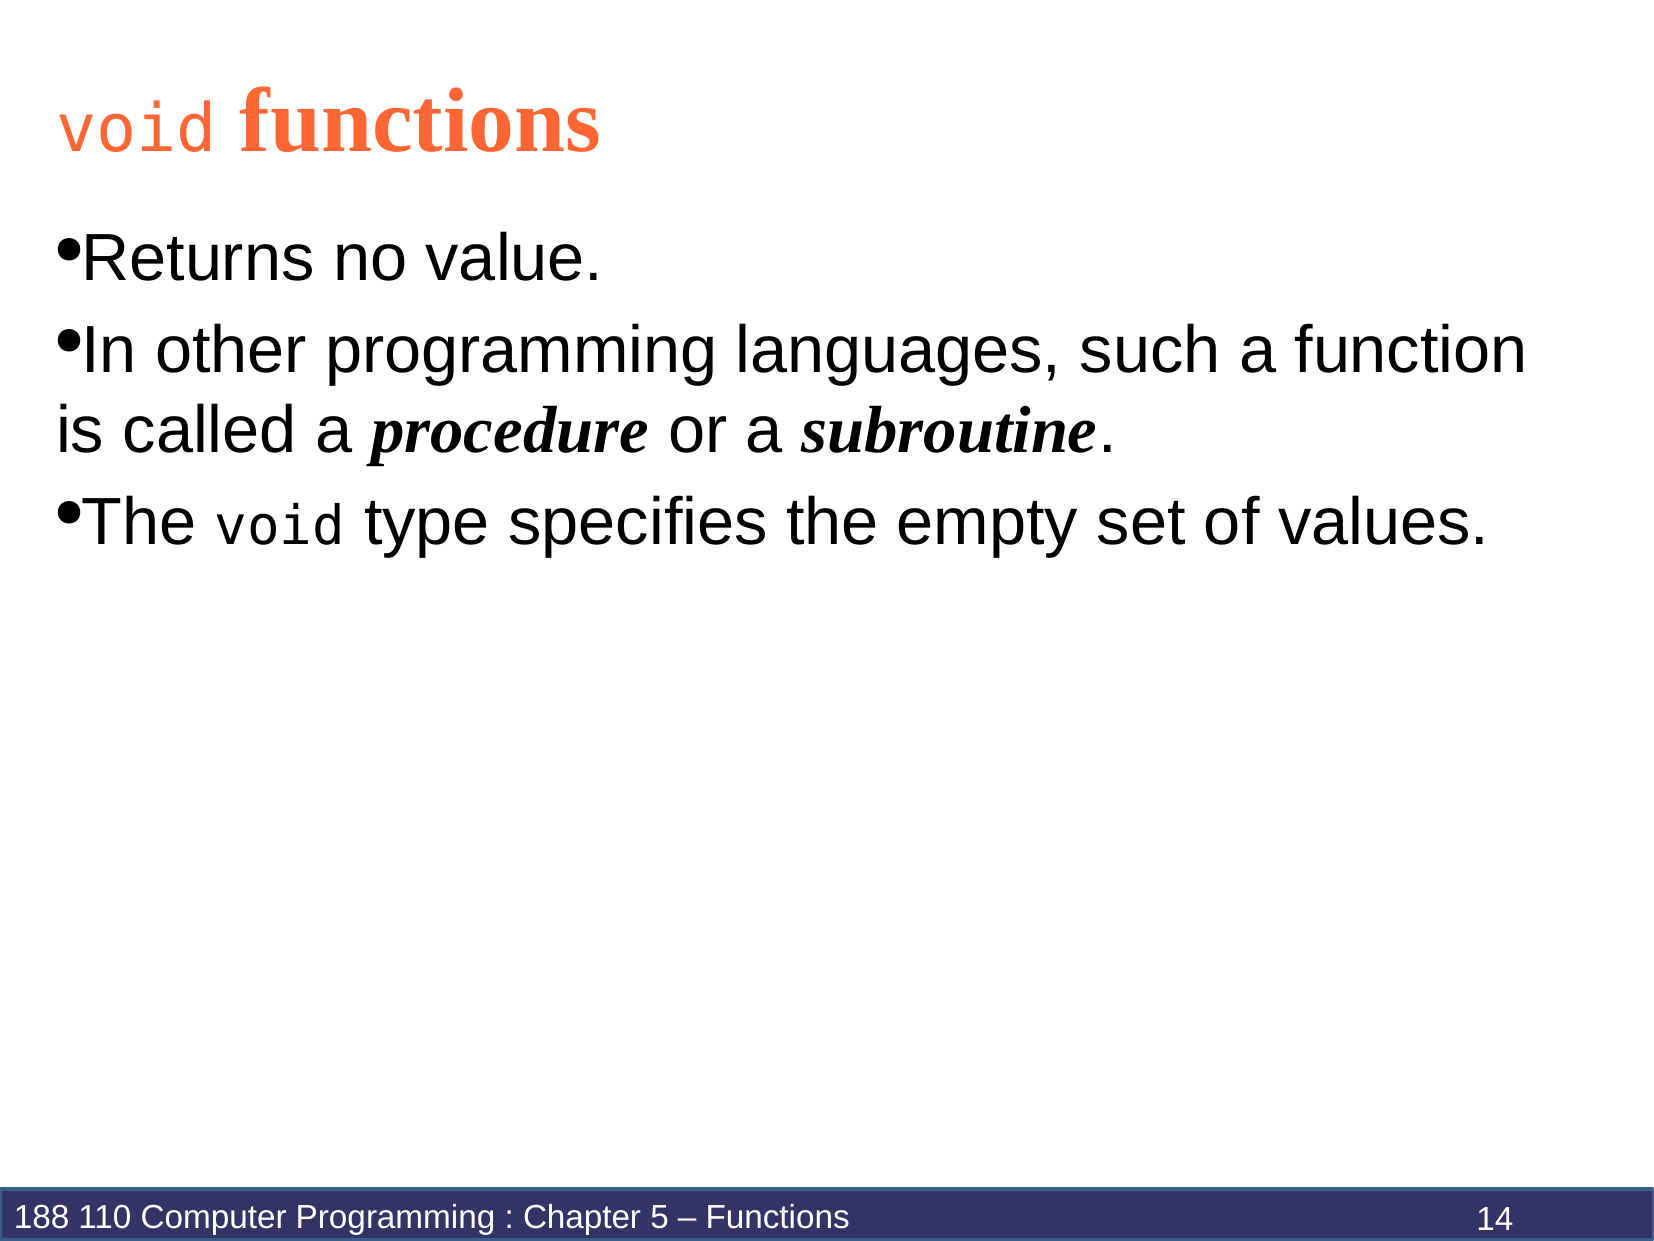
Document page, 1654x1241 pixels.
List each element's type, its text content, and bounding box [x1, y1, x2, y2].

title void functions [55, 46, 1591, 182]
list Returns no value. In other programming languages, such a function is called a procedure or a subroutine. The void type specifies the empty set of values. [56, 214, 1591, 1122]
